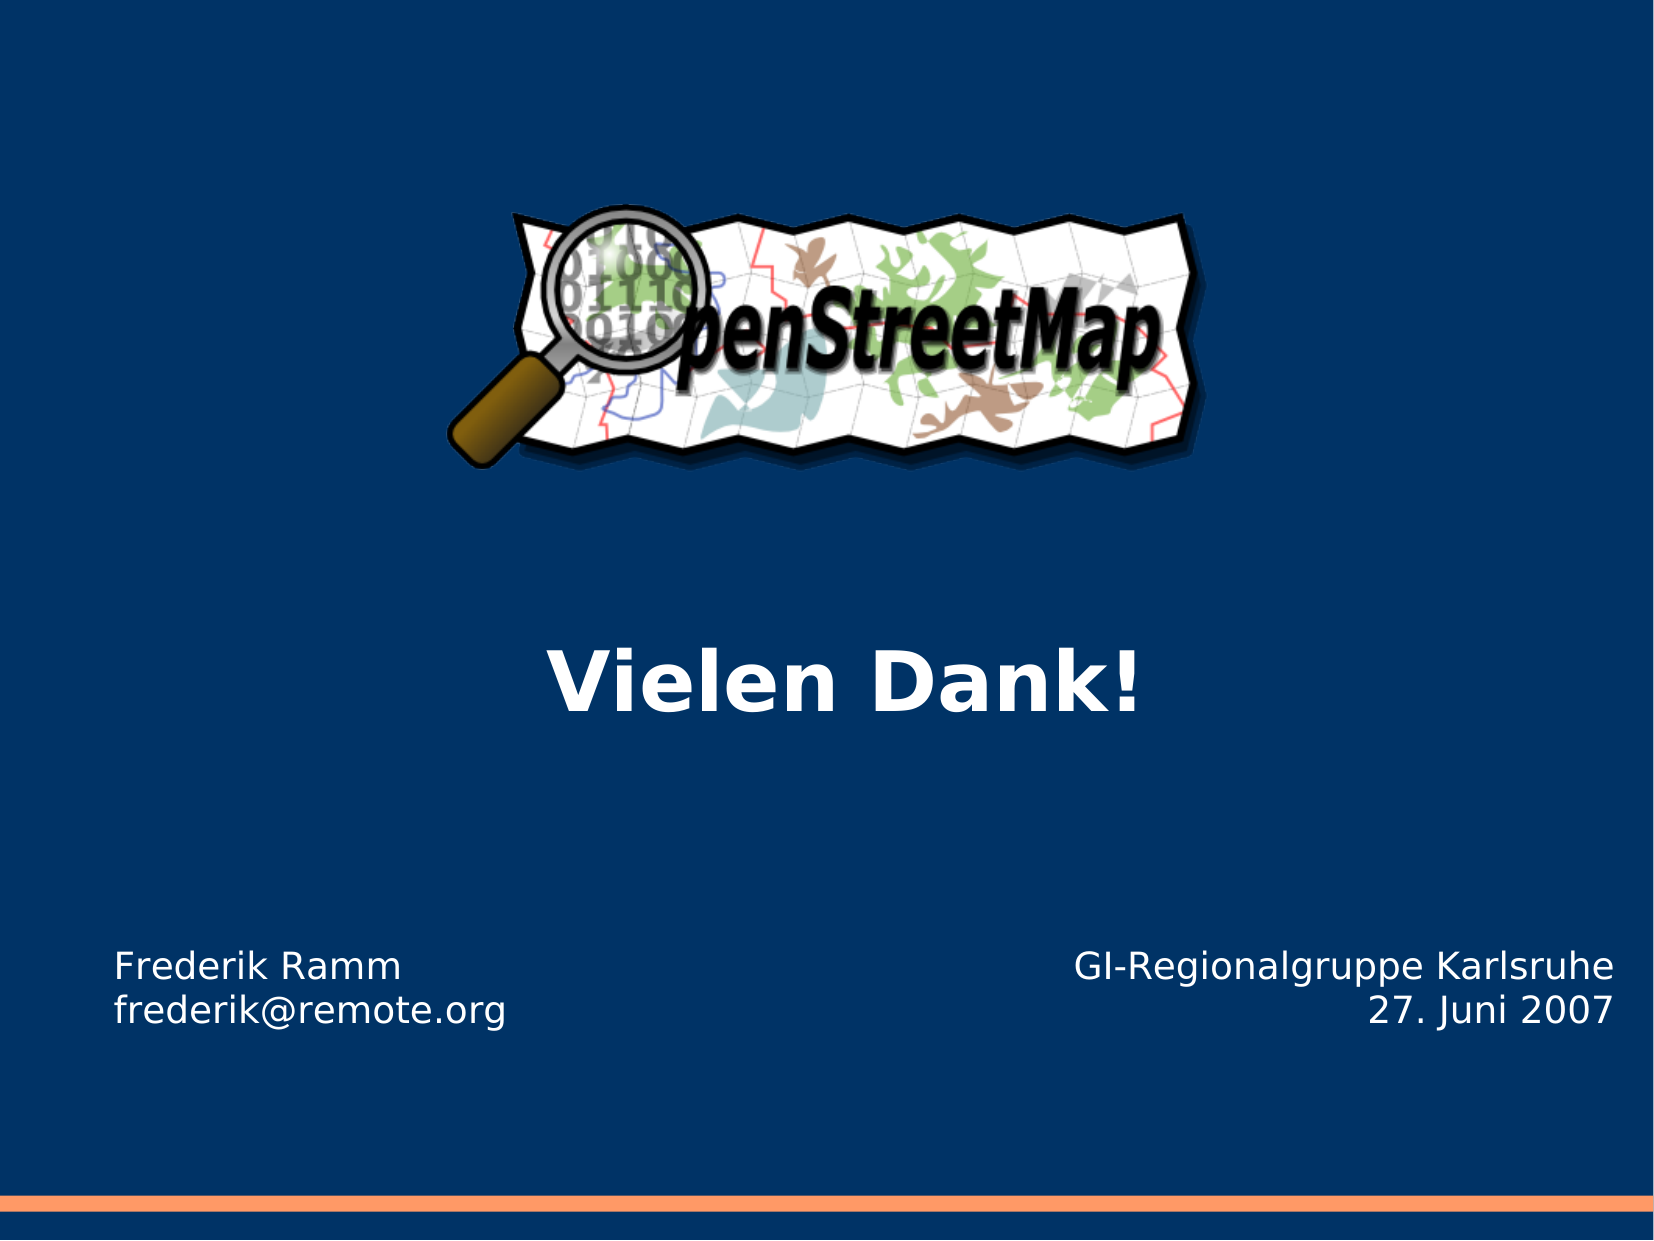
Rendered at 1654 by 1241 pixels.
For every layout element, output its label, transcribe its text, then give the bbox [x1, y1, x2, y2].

text_box GI-Regionalgruppe Karlsruhe 27. Juni 2007 [1058, 937, 1619, 1040]
picture [442, 197, 1270, 473]
text_box Vielen Dank! [531, 626, 1162, 739]
text_box Frederik Ramm frederik@remote.org [99, 937, 514, 1040]
